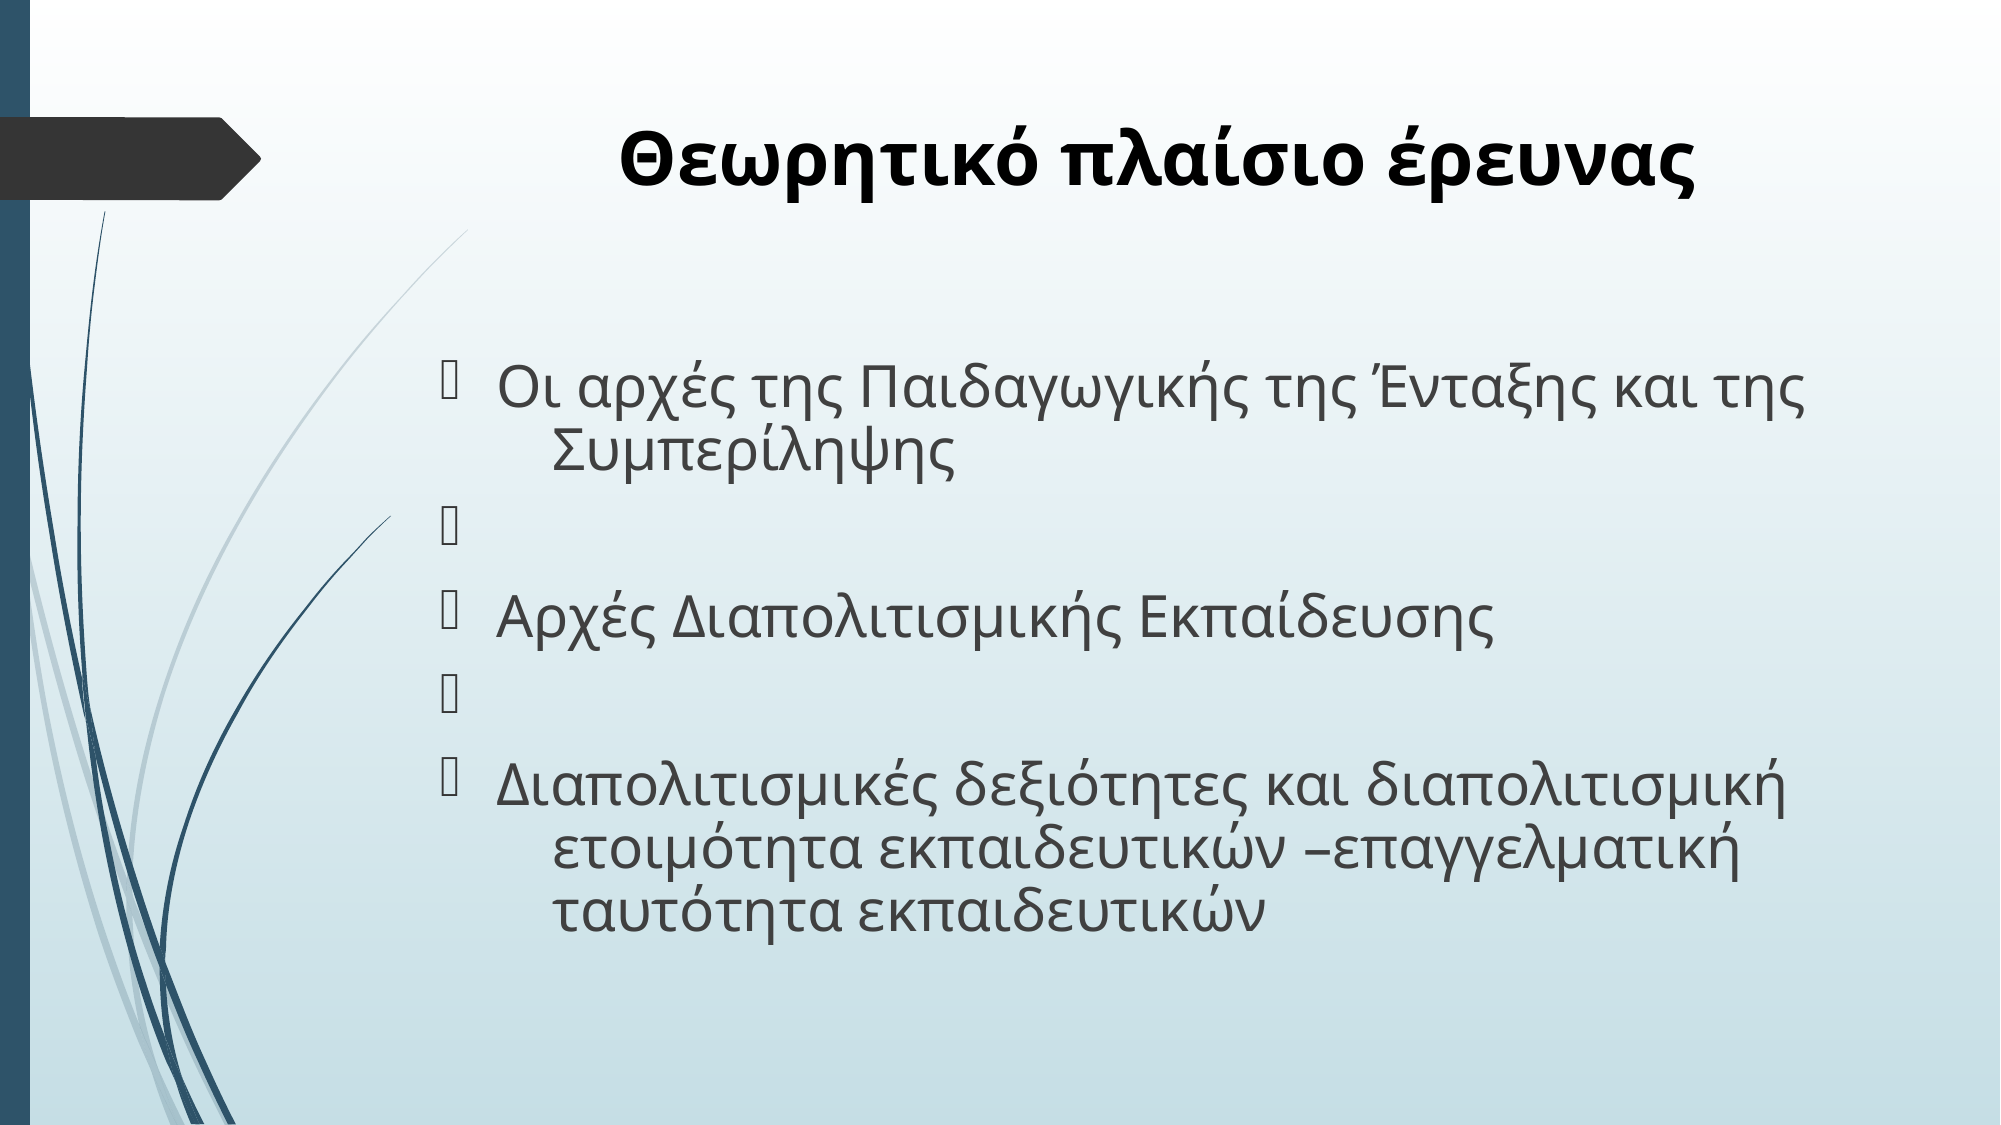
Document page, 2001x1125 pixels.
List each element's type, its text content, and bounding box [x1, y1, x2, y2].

list Οι αρχές της Παιδαγωγικής της Ένταξης και της Συμπερίληψης Αρχές Διαπολιτισμικής Εκπαίδευσης Διαπολιτισμικές δεξιότητες και διαπολιτισμική ετοιμότητα εκπαιδευτικών –επαγγελματική ταυτότητα εκπαιδευτικών [424, 350, 1888, 970]
title Θεωρητικό πλαίσιο έρευνας [425, 102, 1888, 313]
